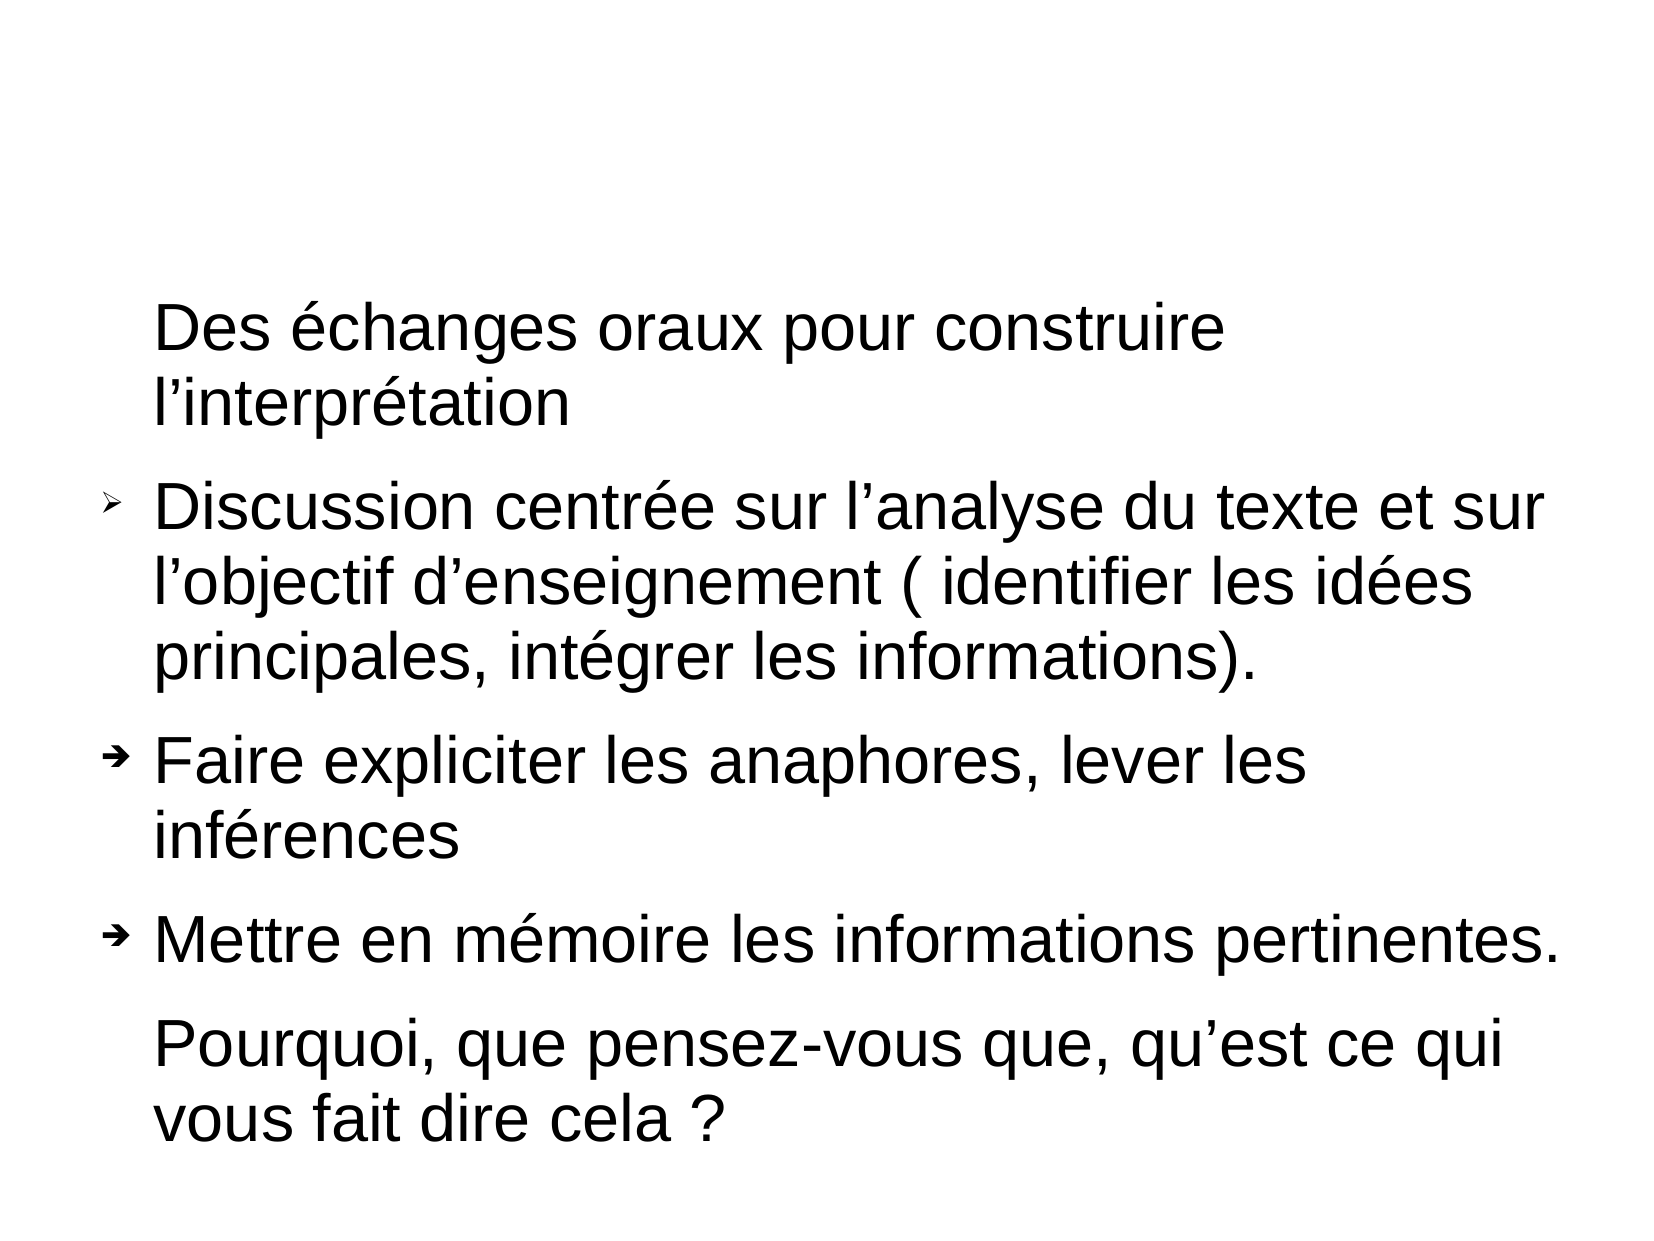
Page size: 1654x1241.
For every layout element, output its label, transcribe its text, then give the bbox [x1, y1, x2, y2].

list Des échanges oraux pour construire l’interprétation Discussion centrée sur l’analyse du texte et sur l’objectif d’enseignement ( identifier les idées principales, intégrer les informations). Faire expliciter les anaphores, lever les inférences Mettre en mémoire les informations pertinentes. Pourquoi, que pensez-vous que, qu’est ce qui vous fait dire cela ? [82, 290, 1571, 1241]
